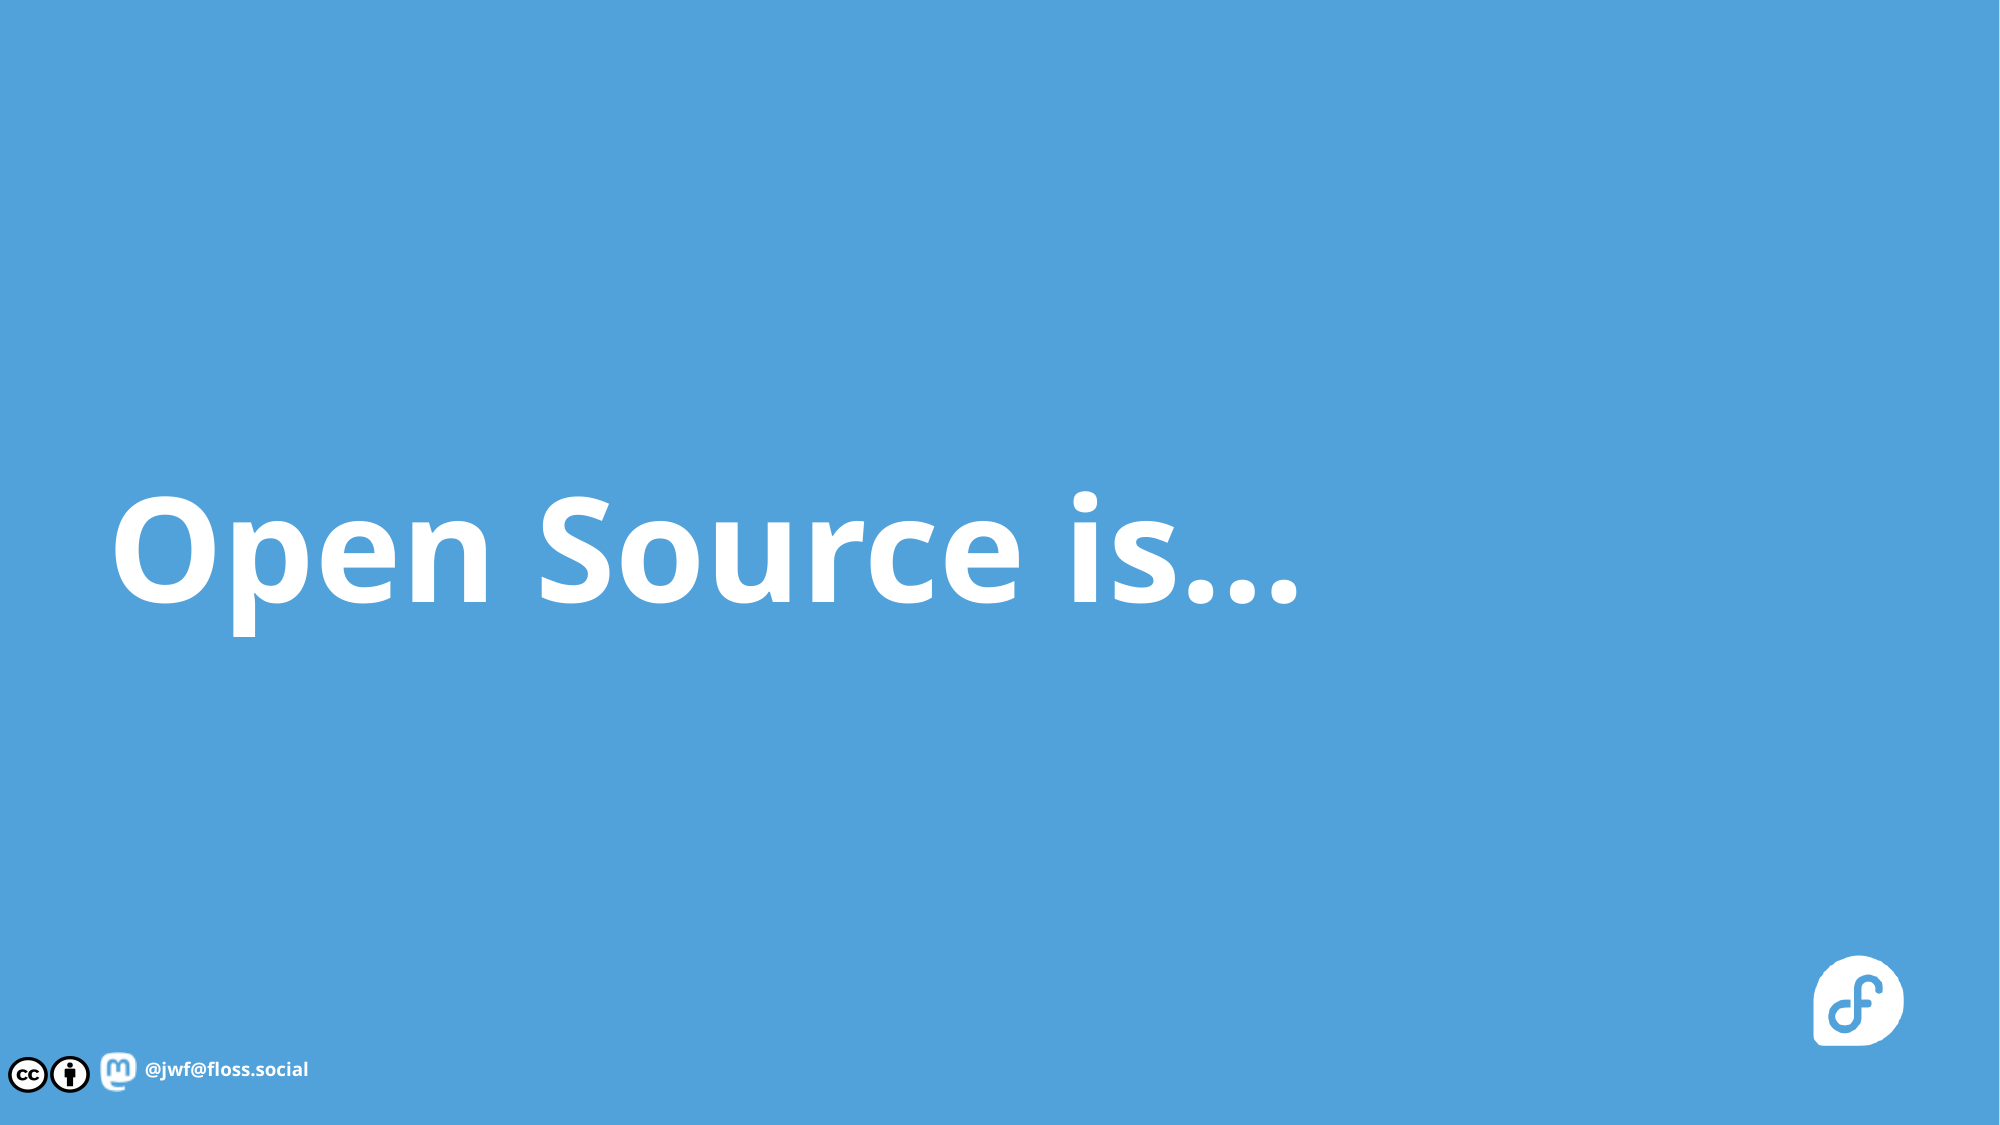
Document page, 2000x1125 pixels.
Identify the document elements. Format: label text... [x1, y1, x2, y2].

picture [100, 1052, 137, 1092]
picture [1813, 955, 1904, 1046]
picture [50, 1056, 90, 1093]
list @jwf@floss.social [135, 1047, 319, 1084]
picture [8, 1057, 48, 1093]
title Open Source is… [107, 98, 1500, 994]
